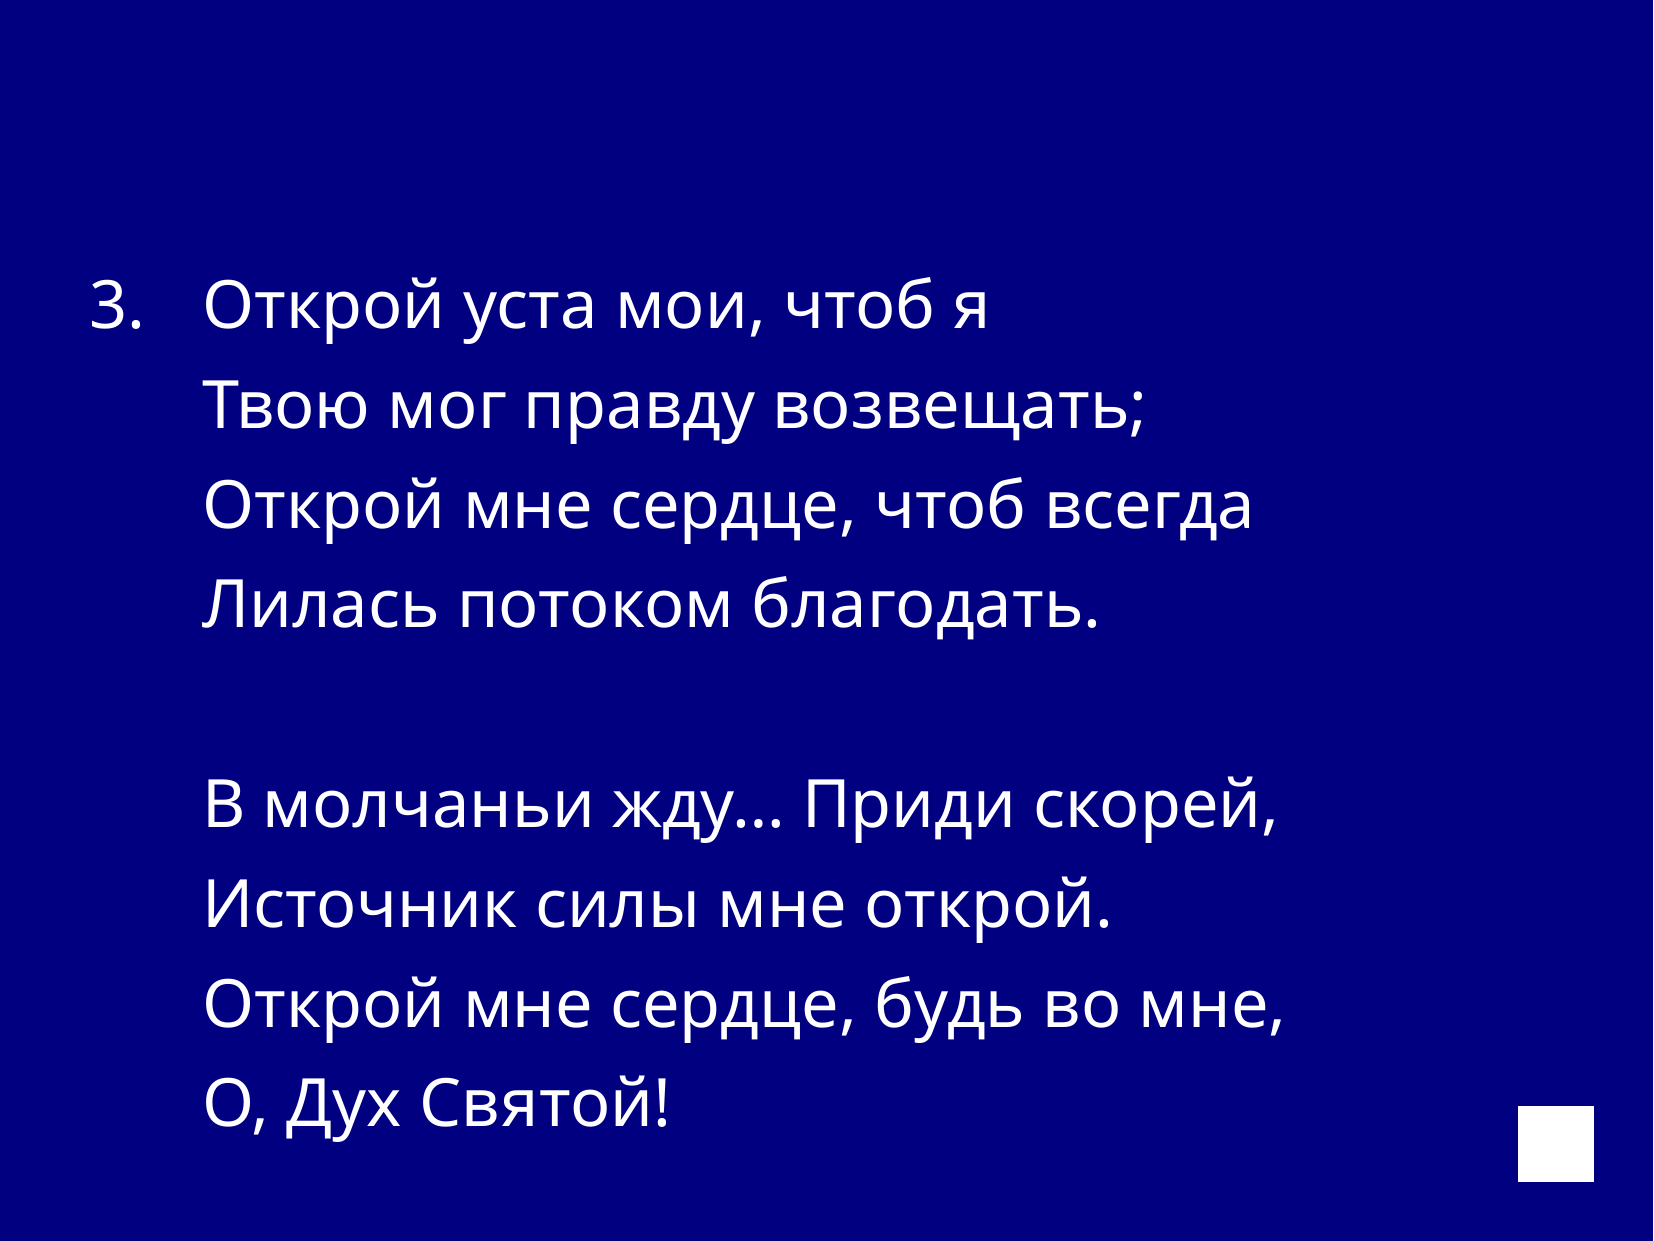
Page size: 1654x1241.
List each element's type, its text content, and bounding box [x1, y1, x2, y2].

text_box [1518, 1106, 1594, 1182]
text_box 3. Открой уста мои, чтоб я Твою мог правду возвещать; Открой мне сердце, чтоб всегда Лилась потоком благодать. В молчаньи жду… Приди скорей, Источник силы мне открой. Открой мне сердце, будь во мне, О, Дух Святой! [75, 150, 1576, 1163]
